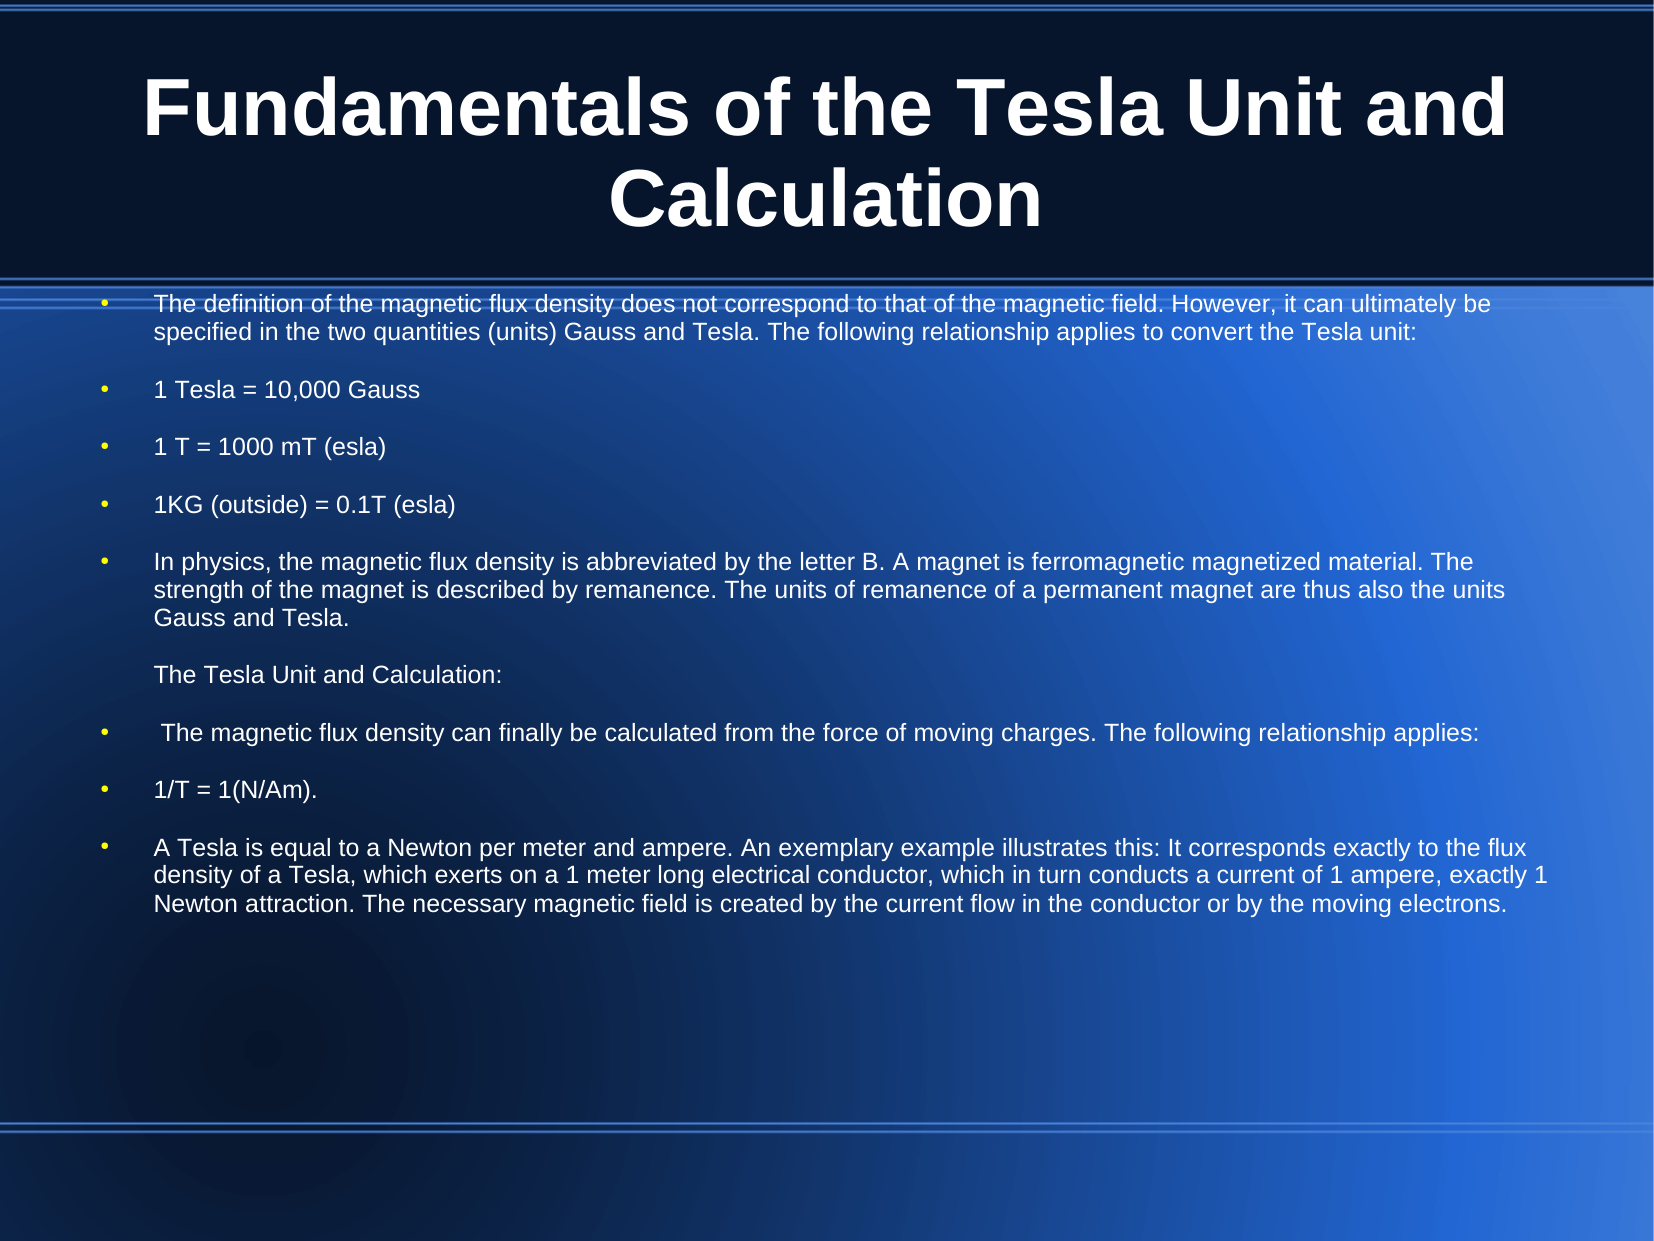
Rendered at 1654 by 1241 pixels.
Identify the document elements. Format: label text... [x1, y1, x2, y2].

title Fundamentals of the Tesla Unit and Calculation [82, 49, 1571, 257]
picture [0, 0, 1654, 1241]
list The definition of the magnetic flux density does not correspond to that of the magnetic field. However, it can ultimately be specified in the two quantities (units) Gauss and Tesla. The following relationship applies to convert the Tesla unit: 1 Tesla = 10,000 Gauss 1 T = 1000 mT (esla) 1KG (outside) = 0.1T (esla) In physics, the magnetic flux density is abbreviated by the letter B. A magnet is ferromagnetic magnetized material. The strength of the magnet is described by remanence. The units of remanence of a permanent magnet are thus also the units Gauss and Tesla. The Tesla Unit and Calculation: The magnetic flux density can finally be calculated from the force of moving charges. The following relationship applies: 1/T = 1(N/Am). A Tesla is equal to a Newton per meter and ampere. An exemplary example illustrates this: It corresponds exactly to the flux density of a Tesla, which exerts on a 1 meter long electrical conductor, which in turn conducts a current of 1 ampere, exactly 1 Newton attraction. The necessary magnetic field is created by the current flow in the conductor or by the moving electrons. [82, 290, 1571, 1109]
